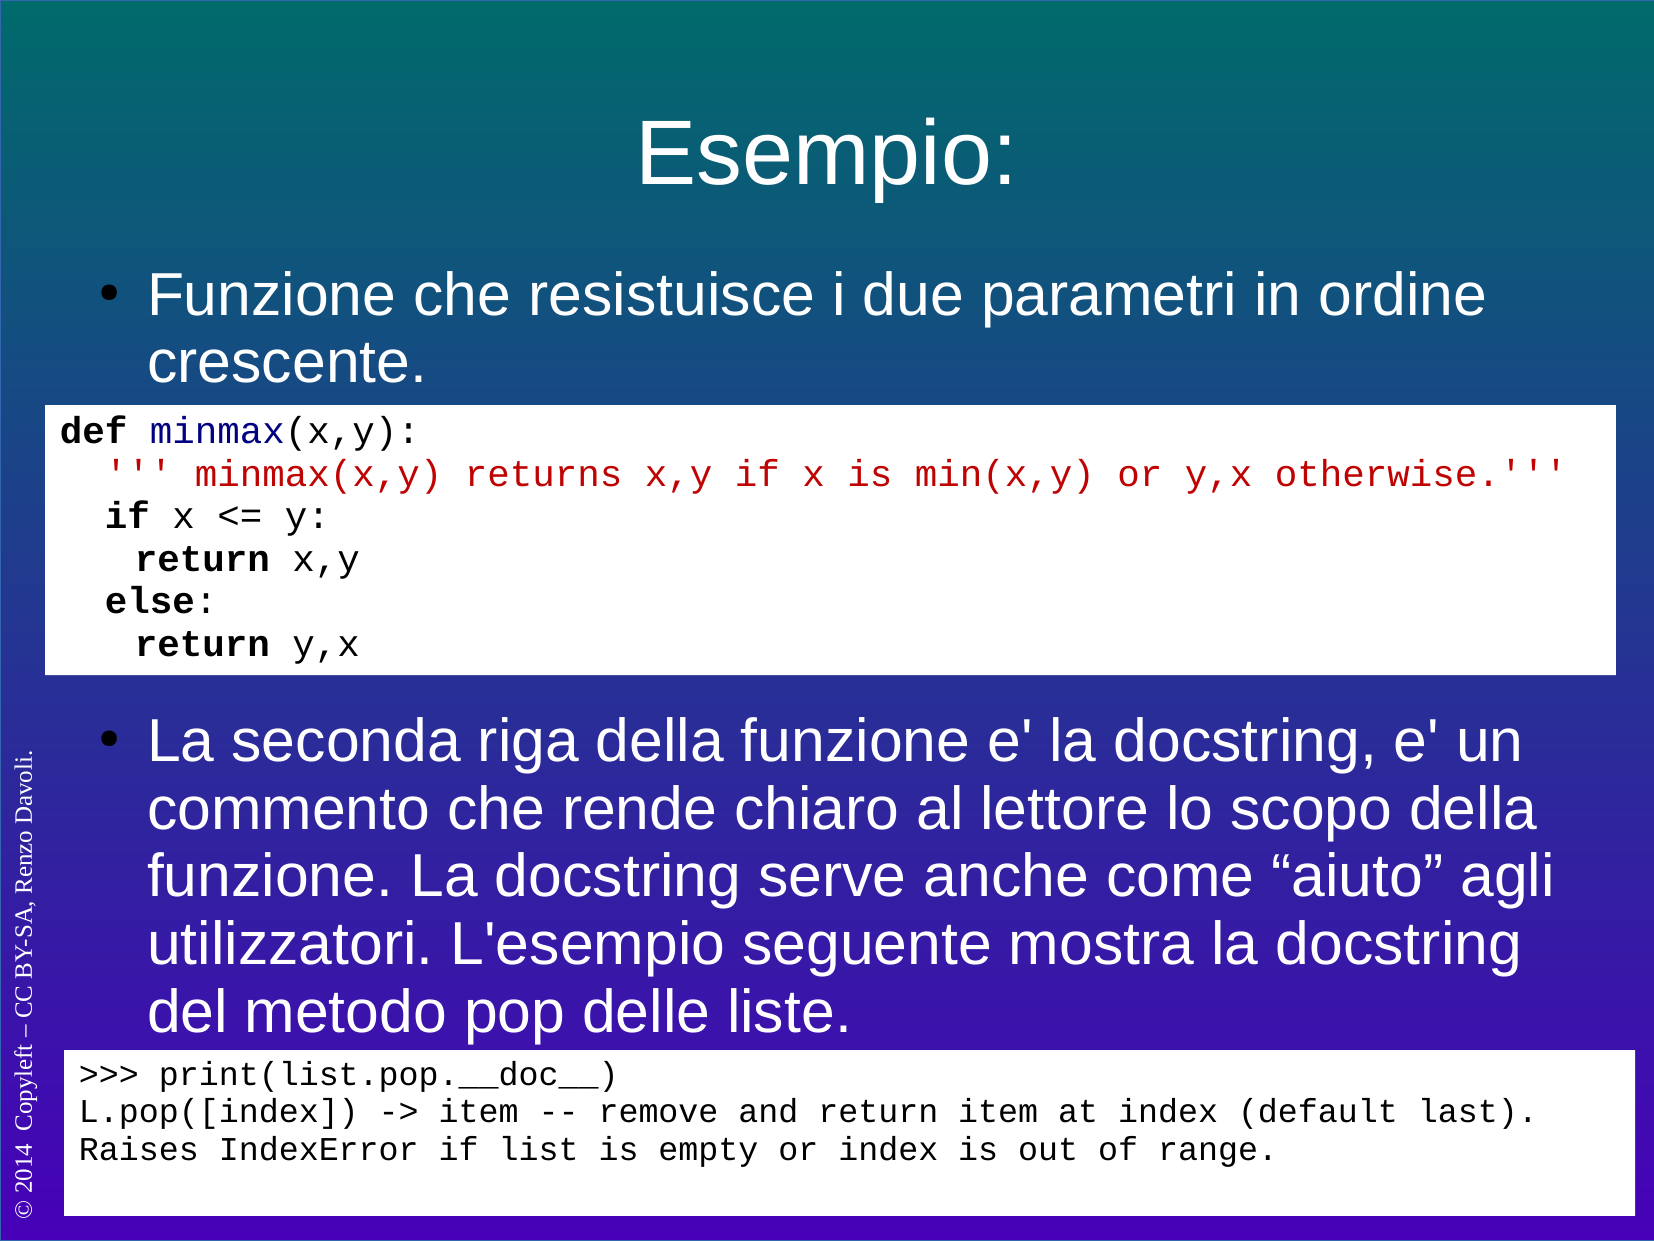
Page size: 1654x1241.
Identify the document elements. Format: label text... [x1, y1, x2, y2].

title Esempio: [82, 49, 1571, 257]
text_box >>> print(list.pop.__doc__) L.pop([index]) -> item -- remove and return item at index (default last). Raises IndexError if list is empty or index is out of range. [64, 1050, 1636, 1216]
text_box def minmax(x,y): ''' minmax(x,y) returns x,y if x is min(x,y) or y,x otherwise.''' if x <= y: return x,y else: return y,x [45, 405, 1616, 676]
list Funzione che resistuisce i due parametri in ordine crescente. La seconda riga della funzione e' la docstring, e' un commento che rende chiaro al lettore lo scopo della funzione. La docstring serve anche come “aiuto” agli utilizzatori. L'esempio seguente mostra la docstring del metodo pop delle liste. [82, 676, 1571, 1050]
list Funzione che resistuisce i due parametri in ordine crescente. La seconda riga della funzione e' la docstring, e' un commento che rende chiaro al lettore lo scopo della funzione. La docstring serve anche come “aiuto” agli utilizzatori. L'esempio seguente mostra la docstring del metodo pop delle liste. [82, 260, 1571, 405]
